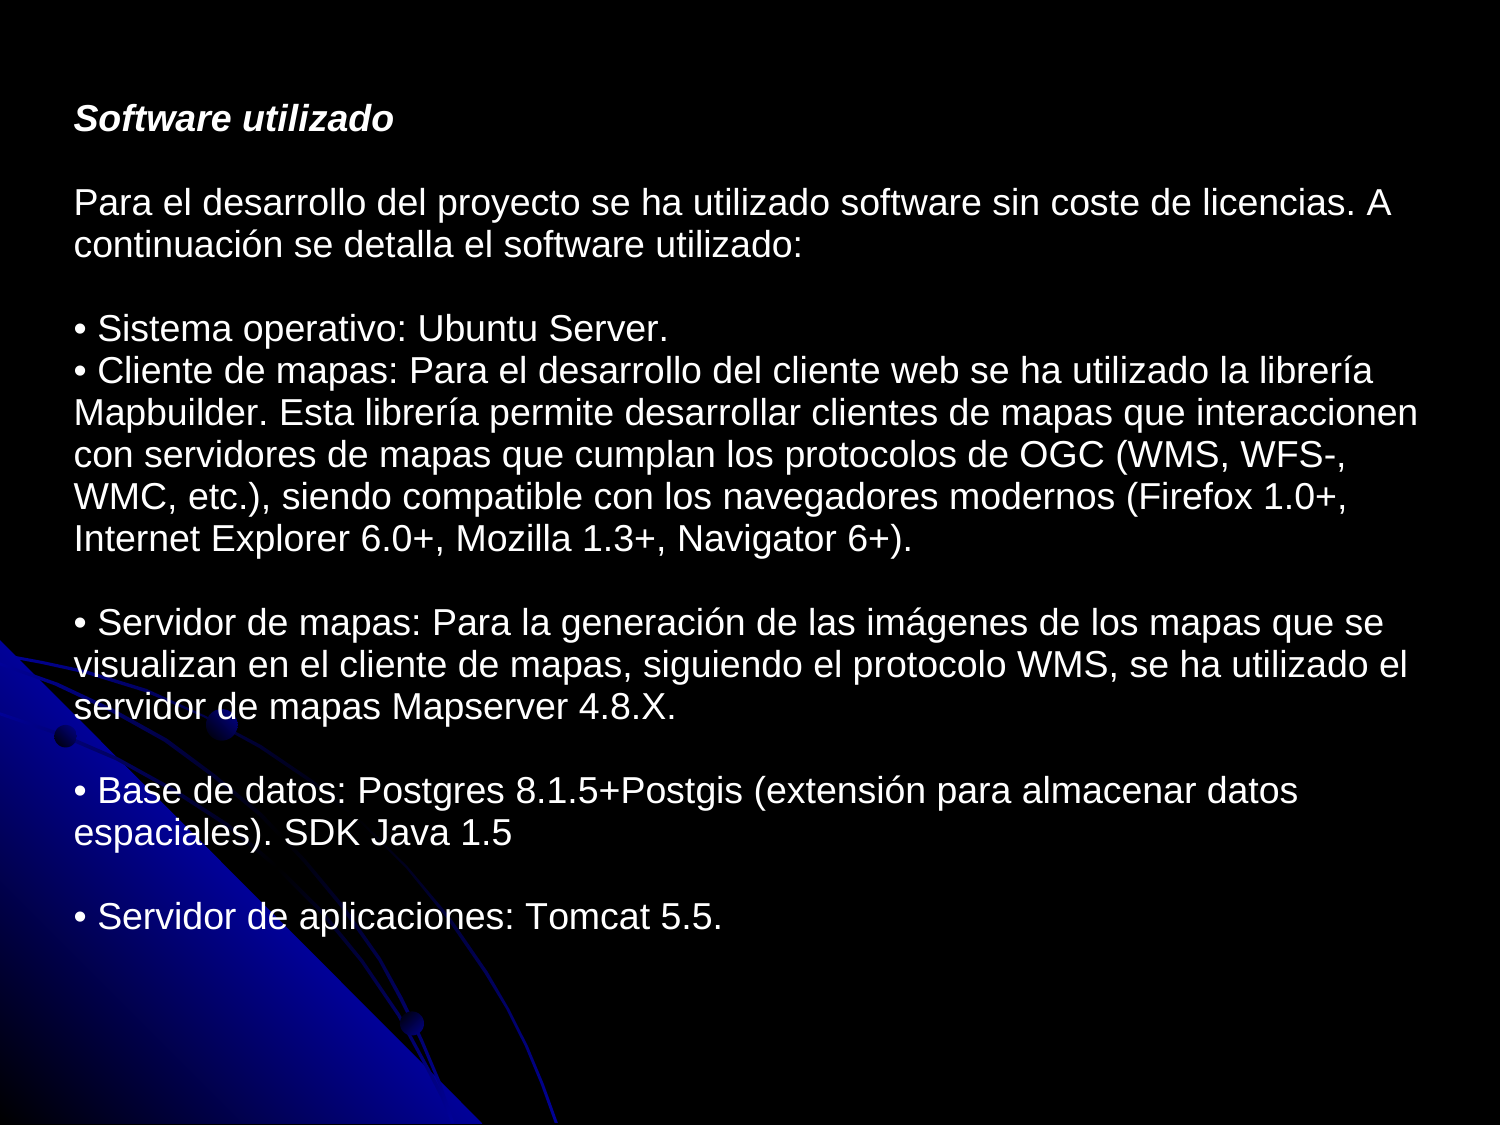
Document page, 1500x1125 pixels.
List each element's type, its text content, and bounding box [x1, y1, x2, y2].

text_box Software utilizado Para el desarrollo del proyecto se ha utilizado software sin coste de licencias. A continuación se detalla el software utilizado: • Sistema operativo: Ubuntu Server. • Cliente de mapas: Para el desarrollo del cliente web se ha utilizado la librería Mapbuilder. Esta librería permite desarrollar clientes de mapas que interaccionen con servidores de mapas que cumplan los protocolos de OGC (WMS, WFS-, WMC, etc.), siendo compatible con los navegadores modernos (Firefox 1.0+, Internet Explorer 6.0+, Mozilla 1.3+, Navigator 6+). • Servidor de mapas: Para la generación de las imágenes de los mapas que se visualizan en el cliente de mapas, siguiendo el protocolo WMS, se ha utilizado el servidor de mapas Mapserver 4.8.X. • Base de datos: Postgres 8.1.5+Postgis (extensión para almacenar datos espaciales). SDK Java 1.5 • Servidor de aplicaciones: Tomcat 5.5. [58, 90, 1441, 988]
